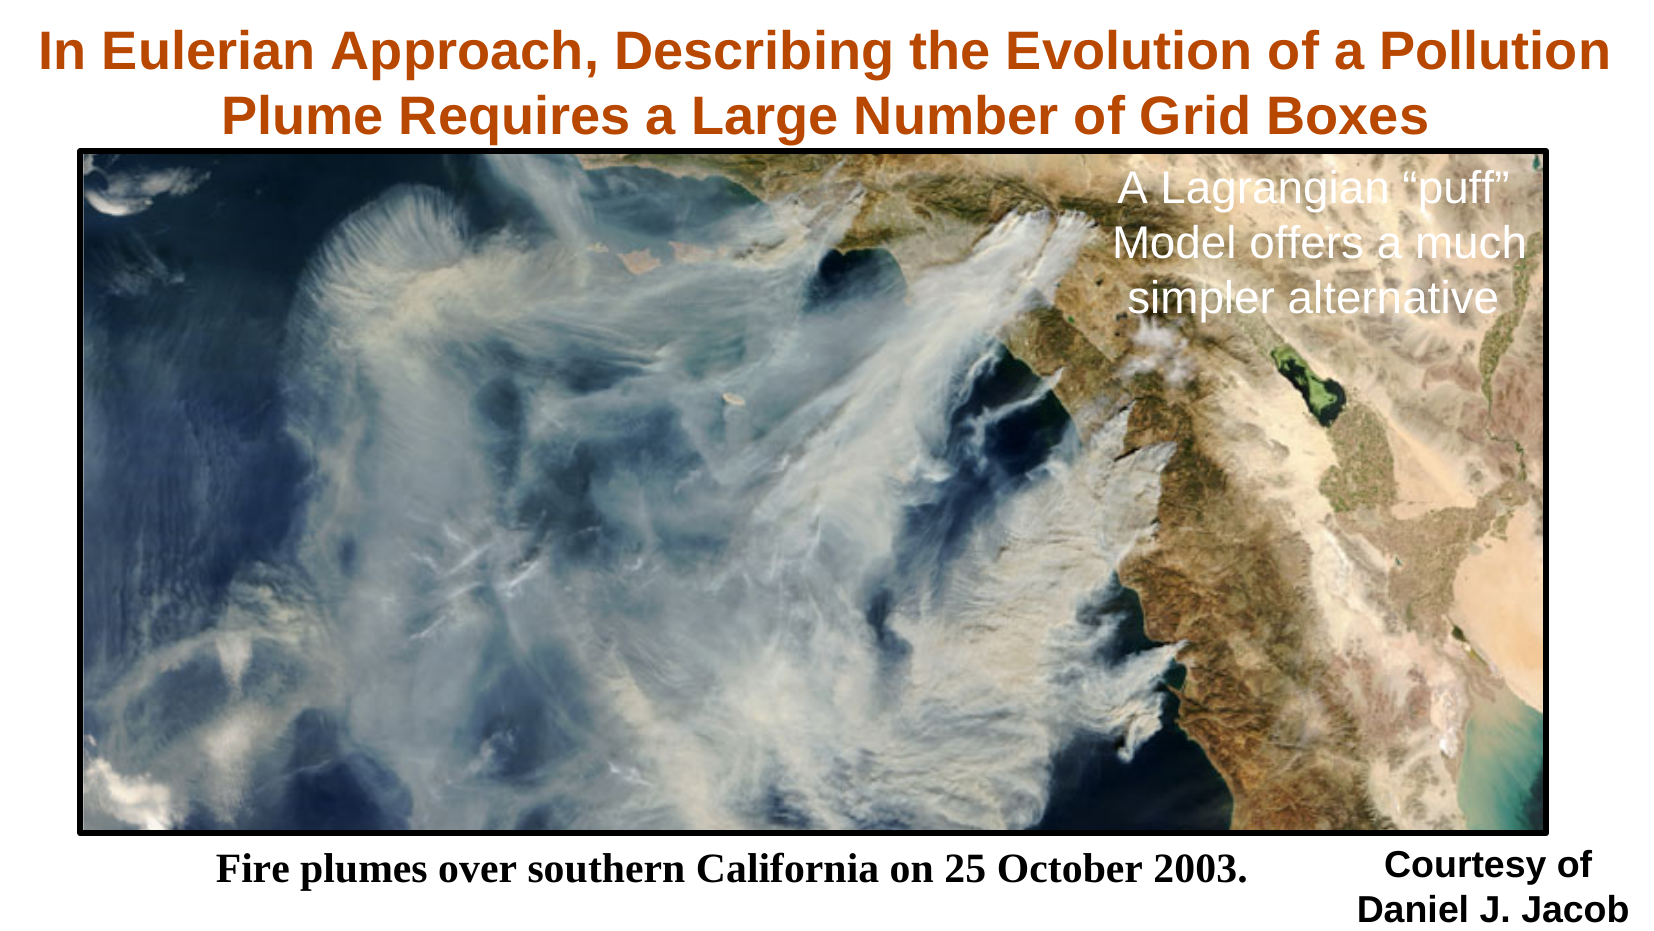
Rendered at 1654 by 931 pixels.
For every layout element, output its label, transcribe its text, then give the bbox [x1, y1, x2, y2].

picture [83, 154, 1544, 831]
text_box Fire plumes over southern California on 25 October 2003. [201, 833, 1264, 899]
text_box A Lagrangian “puff” Model offers a much simpler alternative [1084, 150, 1543, 331]
text_box Courtesy of Daniel J. Jacob [1342, 832, 1645, 931]
text_box In Eulerian Approach, Describing the Evolution of a Pollution Plume Requires a Large Number of Grid Boxes [2, 13, 1651, 147]
